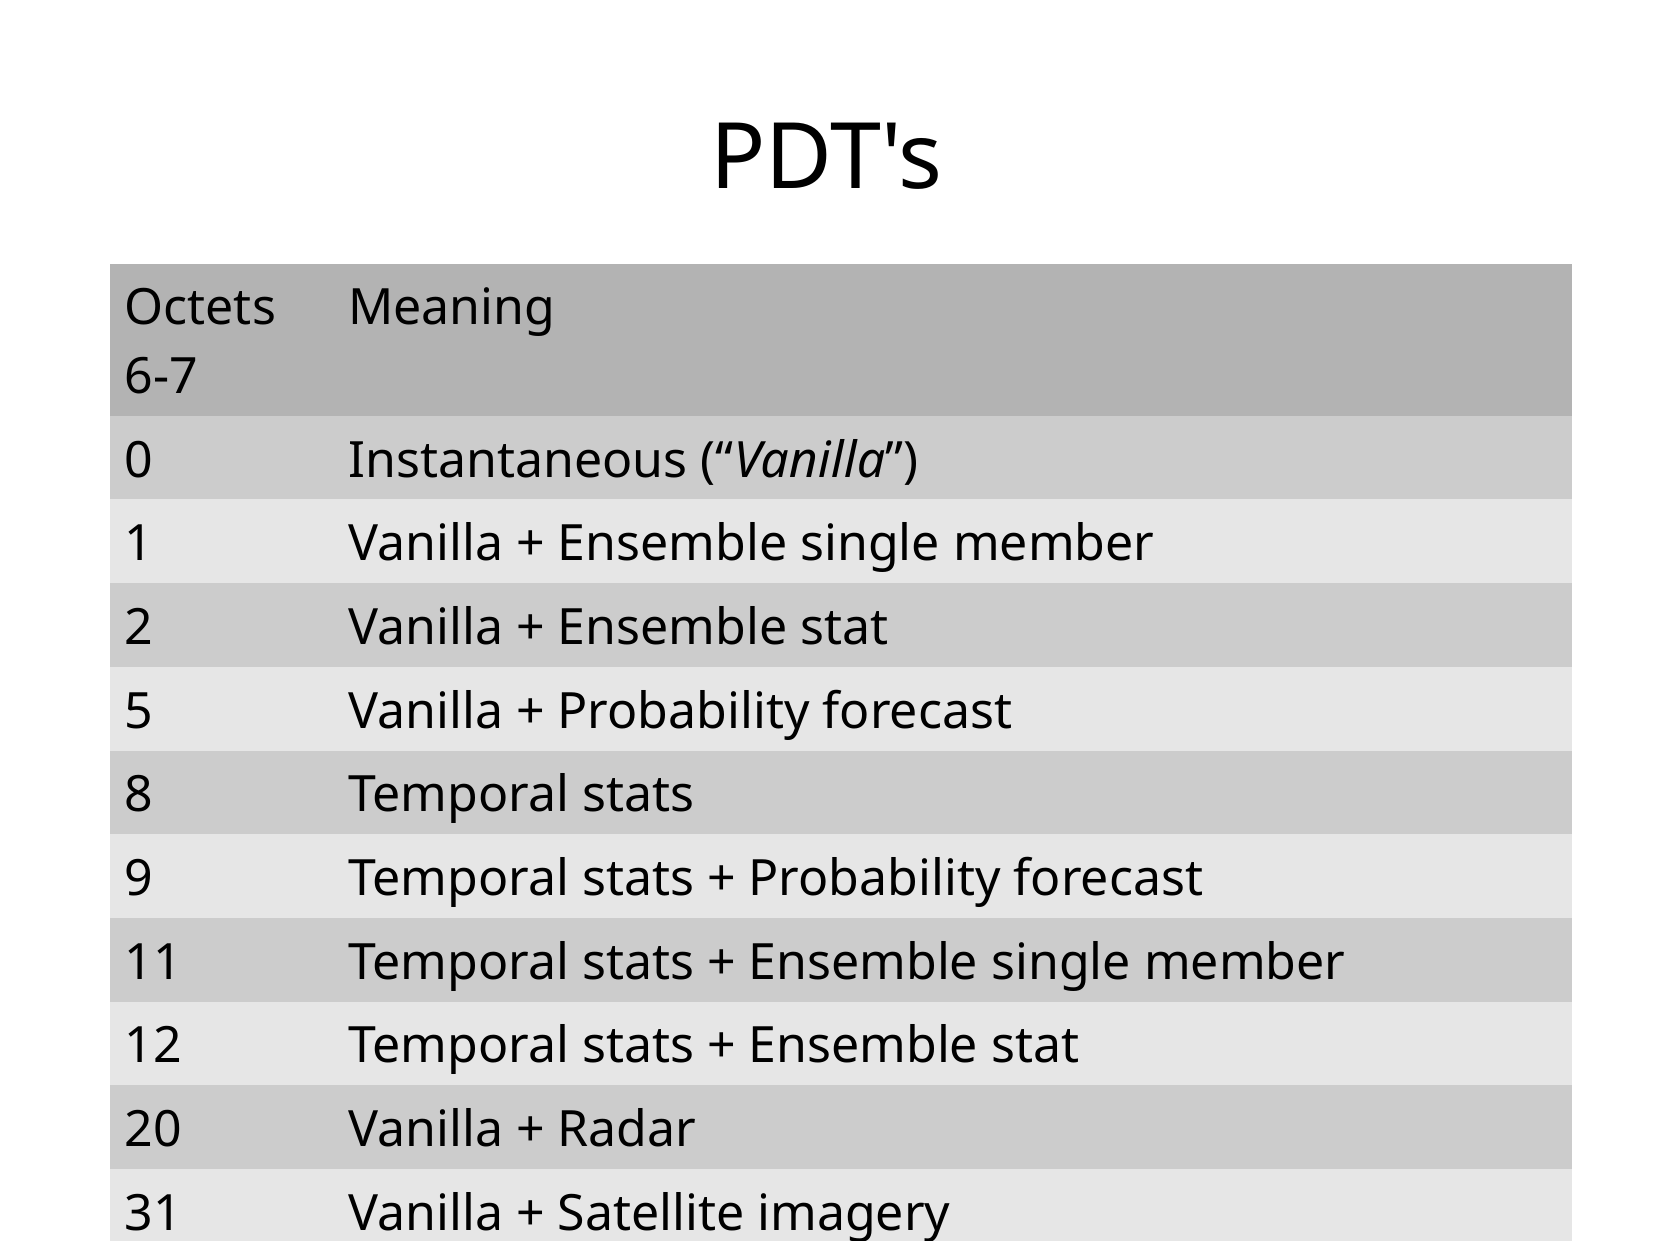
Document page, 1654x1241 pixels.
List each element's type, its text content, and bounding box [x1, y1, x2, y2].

table_cell 5 [110, 667, 334, 751]
table_header Meaning [334, 264, 1572, 416]
table_cell Temporal stats + Ensemble single member [334, 918, 1572, 1002]
table_cell Temporal stats [334, 751, 1572, 834]
table_cell Instantaneous (“Vanilla”) [334, 416, 1572, 499]
table_header Octets 6-7 [110, 264, 334, 416]
table_cell 1 [110, 499, 334, 583]
table_cell 8 [110, 751, 334, 834]
table_cell Temporal stats + Probability forecast [334, 834, 1572, 918]
table_cell Vanilla + Radar [334, 1085, 1572, 1169]
table_cell 0 [110, 416, 334, 499]
table_cell 2 [110, 583, 334, 667]
table_cell 20 [110, 1085, 334, 1169]
table_cell 12 [110, 1002, 334, 1085]
title PDT's [82, 49, 1571, 257]
table_cell Vanilla + Satellite imagery [334, 1169, 1572, 1241]
table_cell Vanilla + Probability forecast [334, 667, 1572, 751]
table_cell 31 [110, 1169, 334, 1241]
table_cell Vanilla + Ensemble stat [334, 583, 1572, 667]
table_cell 9 [110, 834, 334, 918]
table_cell Vanilla + Ensemble single member [334, 499, 1572, 583]
table_cell 11 [110, 918, 334, 1002]
table_cell Temporal stats + Ensemble stat [334, 1002, 1572, 1085]
